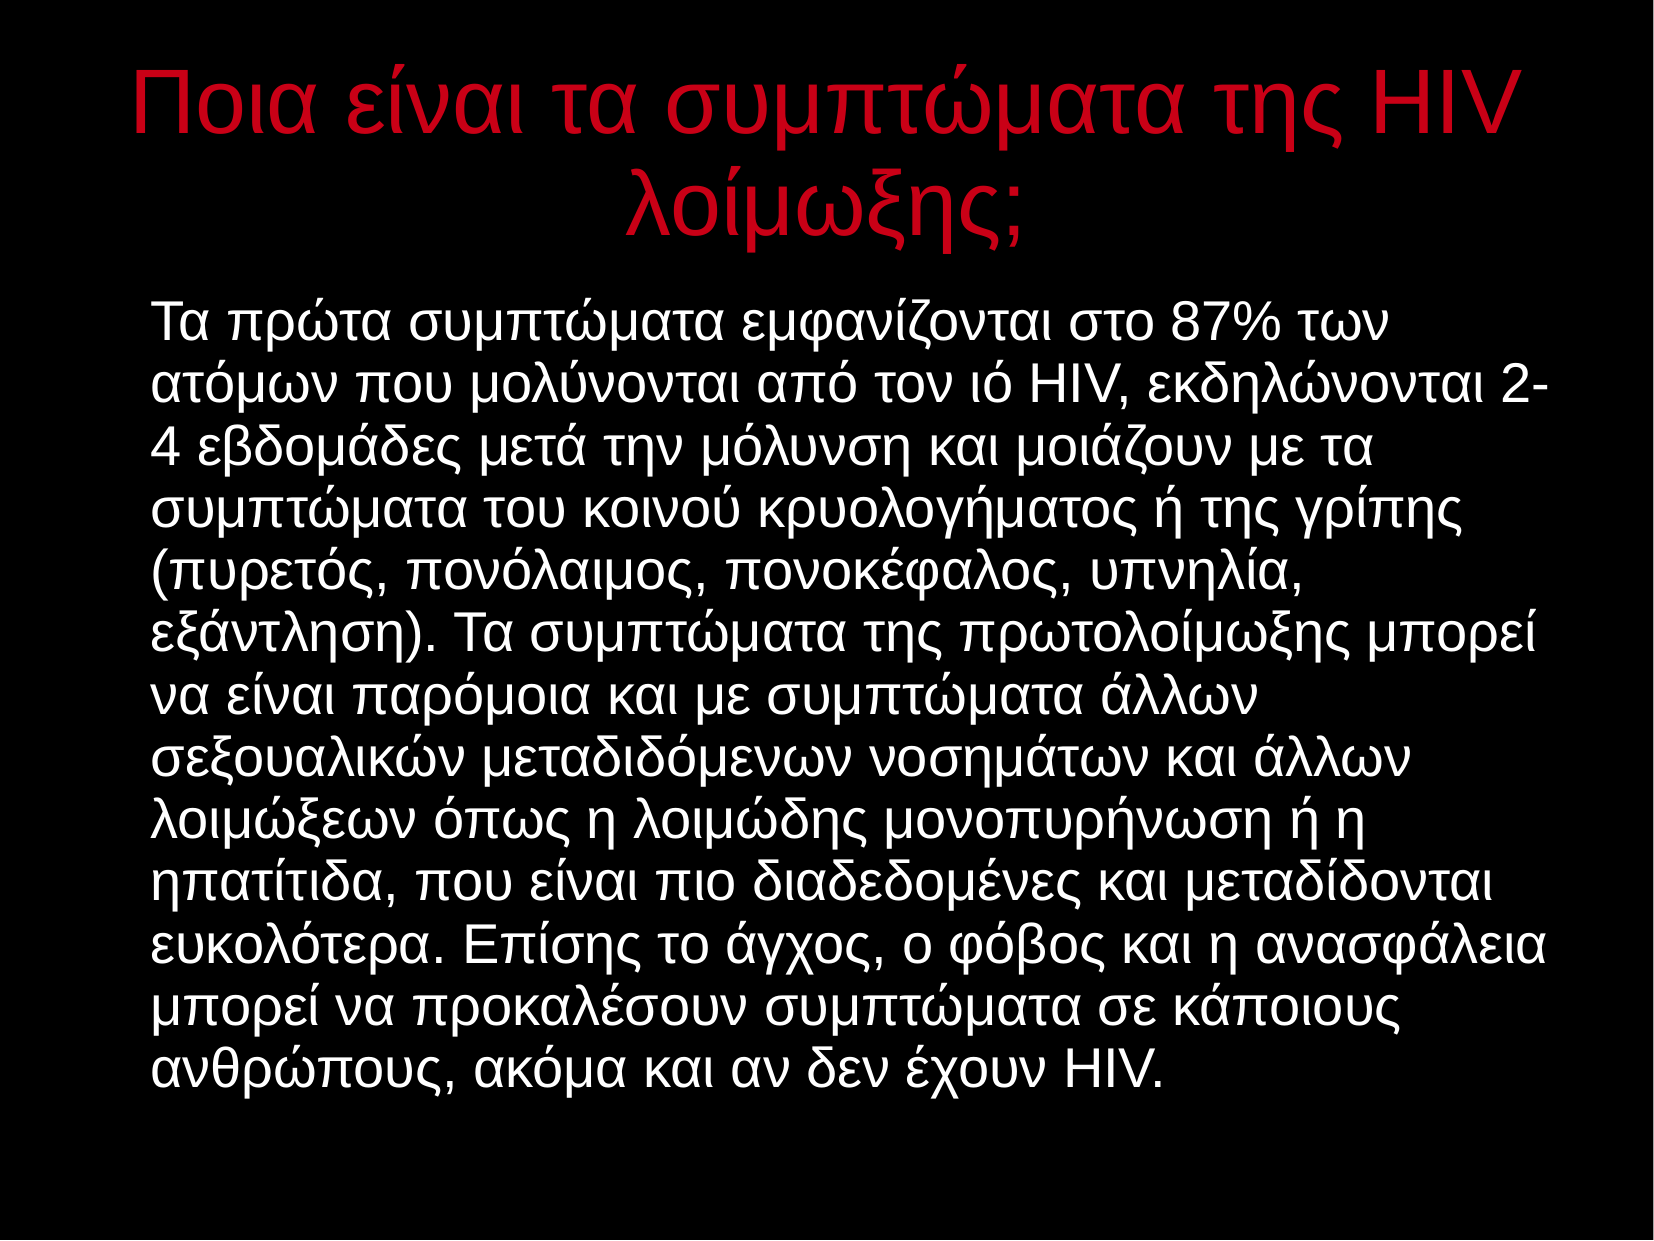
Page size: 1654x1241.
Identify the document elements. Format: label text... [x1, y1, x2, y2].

title Ποια είναι τα συμπτώματα της HIV λοίμωξης; [82, 49, 1571, 257]
list Τα πρώτα συμπτώματα εμφανίζονται στο 87% των ατόμων που μολύνονται από τον ιό HIV, εκδηλώνονται 2-4 εβδομάδες μετά την μόλυνση και μοιάζουν με τα συμπτώματα του κοινού κρυολογήματος ή της γρίπης (πυρετός, πονόλαιμος, πονοκέφαλος, υπνηλία, εξάντληση). Τα συμπτώματα της πρωτολοίμωξης μπορεί να είναι παρόμοια και με συμπτώματα άλλων σεξουαλικών μεταδιδόμενων νοσημάτων και άλλων λοιμώξεων όπως η λοιμώδης μονοπυρήνωση ή η ηπατίτιδα, που είναι πιο διαδεδομένες και μεταδίδονται ευκολότερα. Επίσης το άγχος, ο φόβος και η ανασφάλεια μπορεί να προκαλέσουν συμπτώματα σε κάποιους ανθρώπους, ακόμα και αν δεν έχουν HIV. [82, 290, 1571, 1109]
